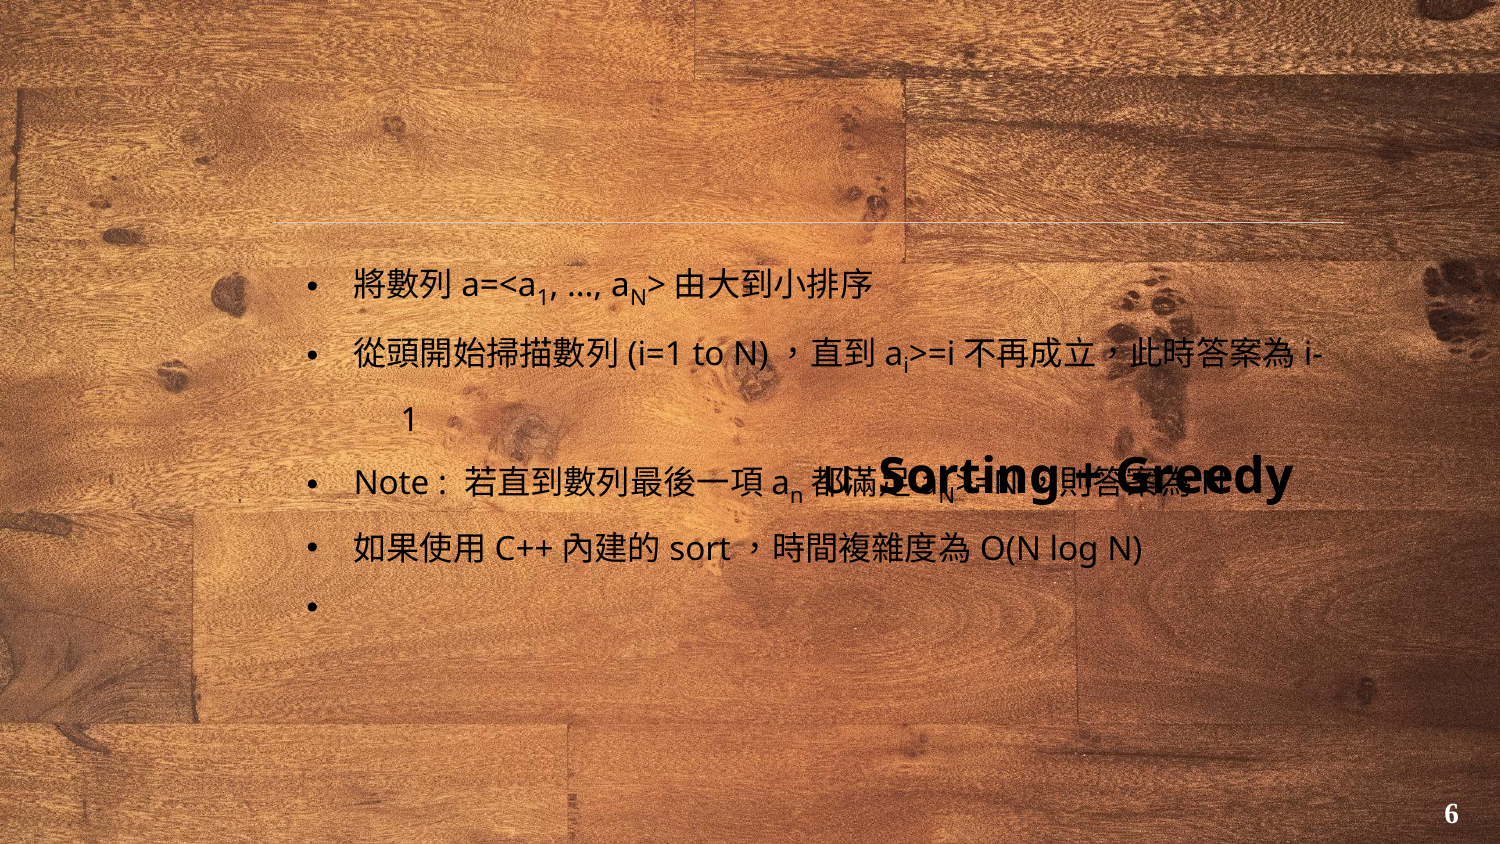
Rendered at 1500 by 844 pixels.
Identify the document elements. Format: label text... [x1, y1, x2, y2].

slide_number 6 [1429, 779, 1500, 844]
text_box 將數列a=<a1, …, aN>由大到小排序 從頭開始掃描數列(i=1 to N)，直到ai>=i不再成立，此時答案為i-1 Note : 若直到數列最後一項an都滿足aN>=N，則答案為N 如果使用C++內建的sort，時間複雜度為O(N log N) [291, 232, 1361, 605]
title Sorting + Greedy [255, 117, 1341, 233]
